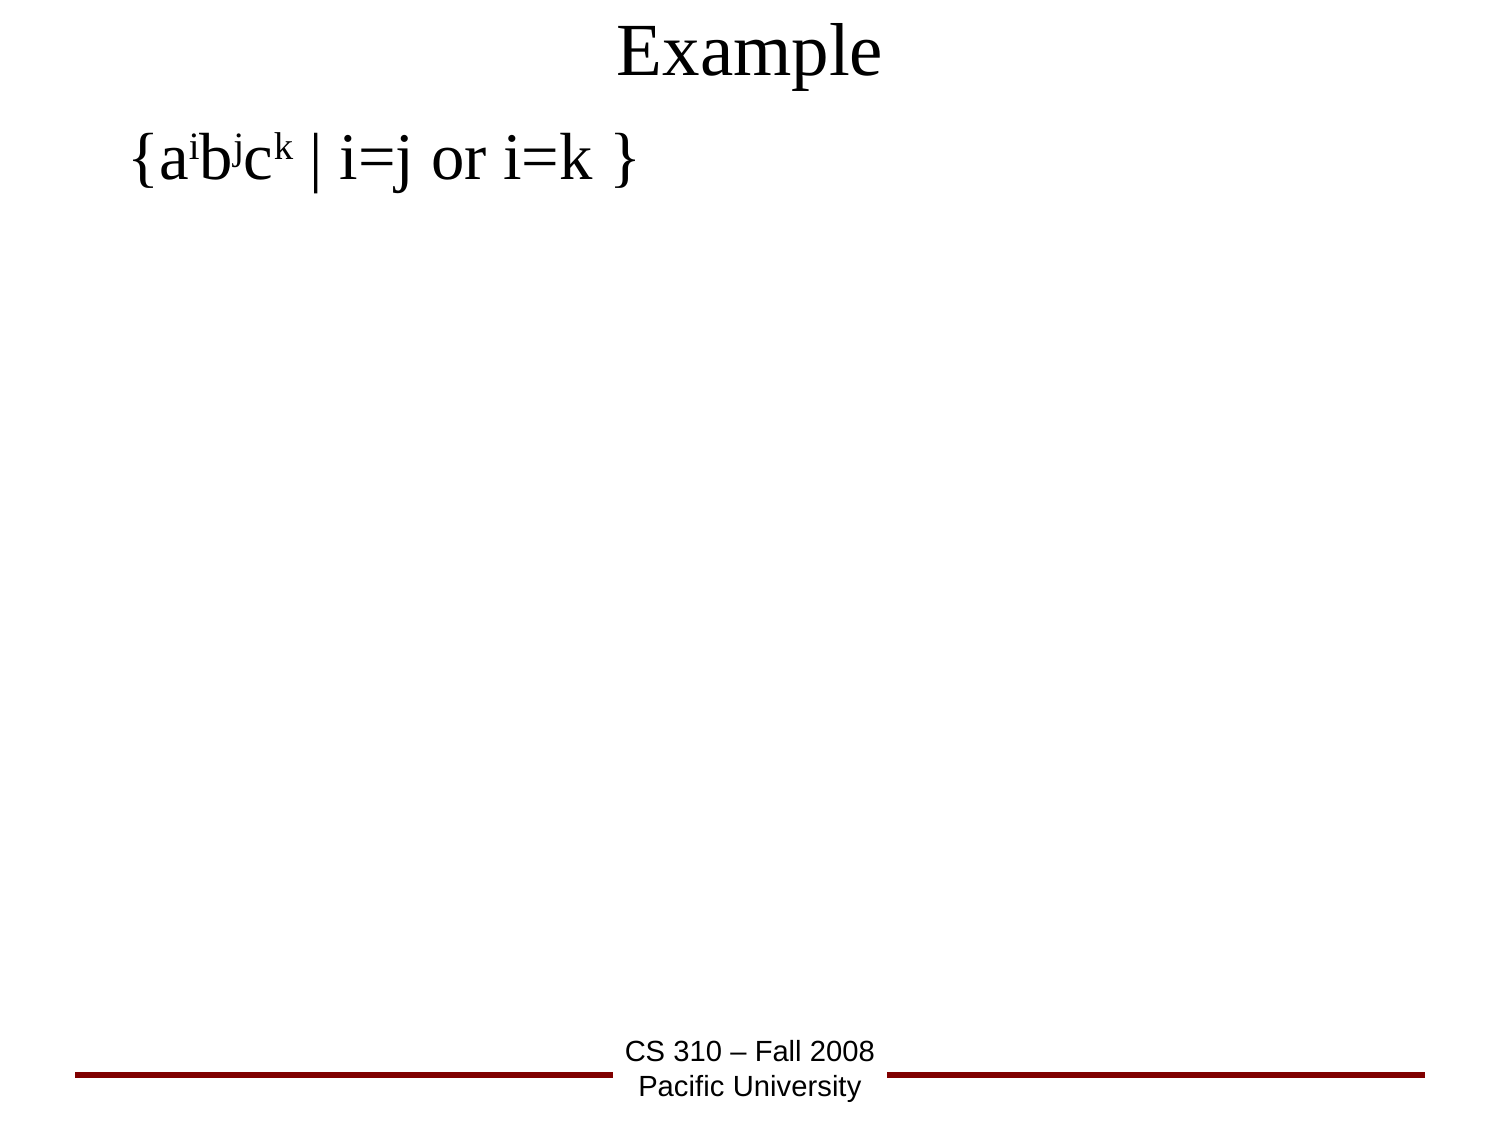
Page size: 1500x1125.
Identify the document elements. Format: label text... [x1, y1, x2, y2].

list {aibjck | i=j or i=k } [112, 112, 1388, 1001]
title Example [112, 0, 1388, 103]
